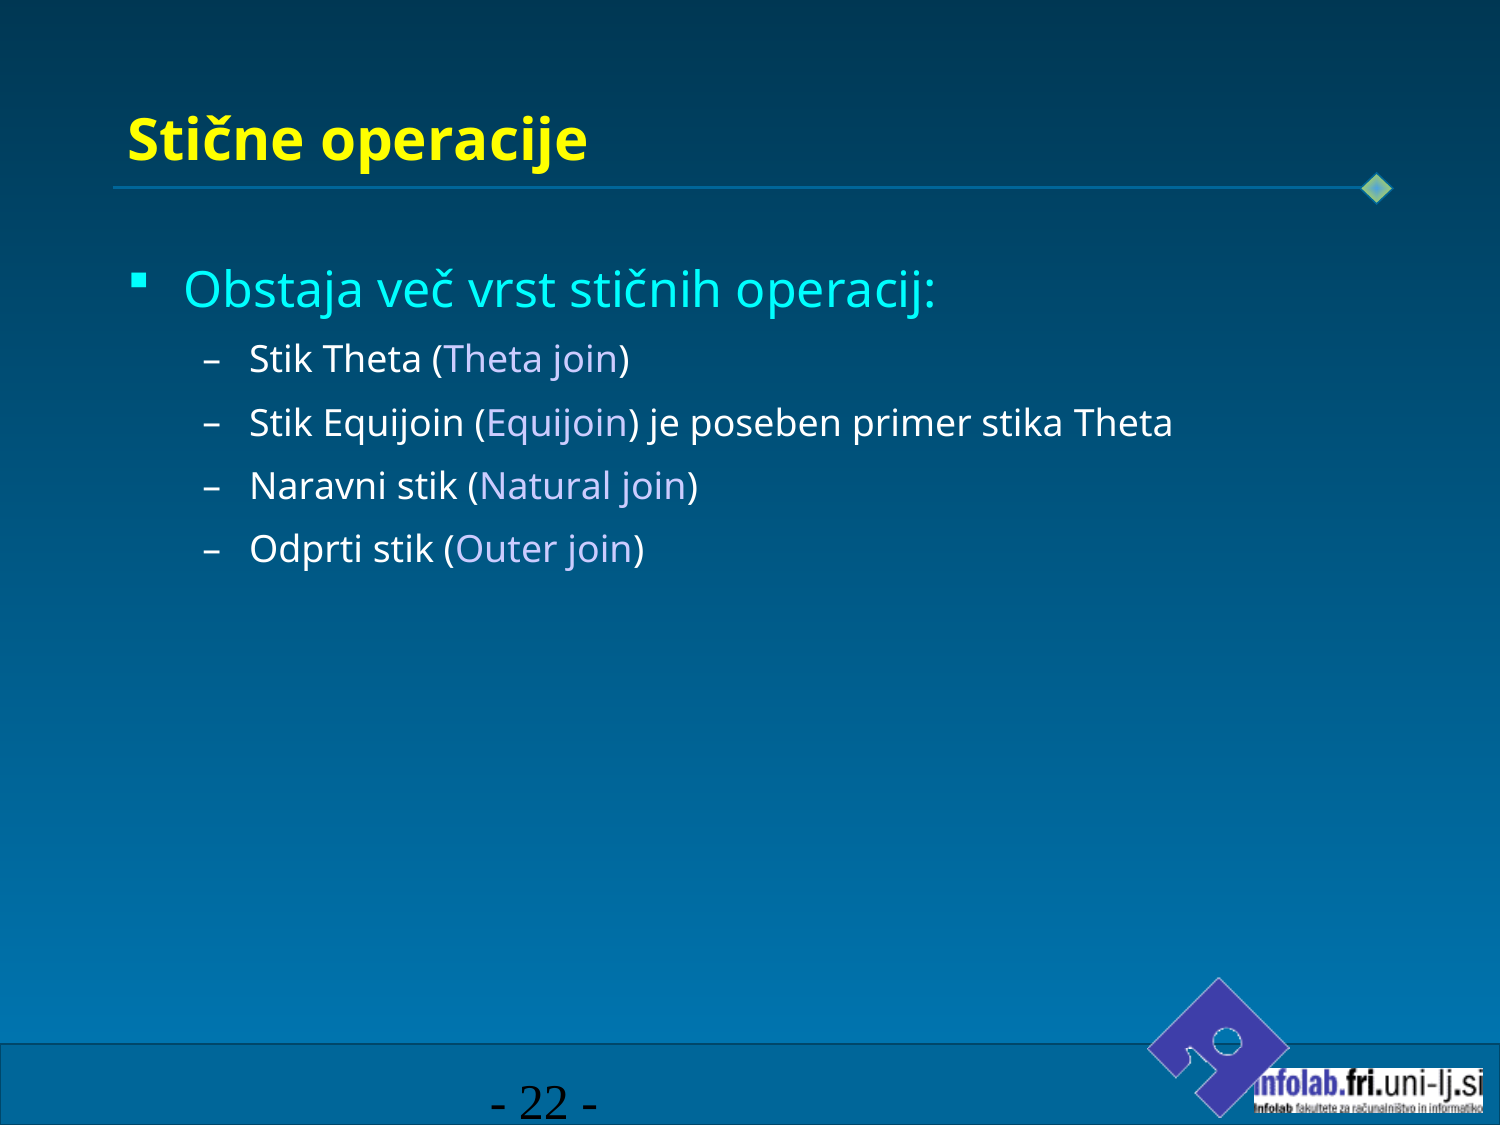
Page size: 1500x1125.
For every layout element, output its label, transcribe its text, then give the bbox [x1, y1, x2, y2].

picture [1149, 978, 1482, 1117]
title Stične operacije [112, 94, 1388, 181]
list Obstaja več vrst stičnih operacij: Stik Theta (Theta join) Stik Equijoin (Equijoin) je poseben primer stika Theta Naravni stik (Natural join) Odprti stik (Outer join) [112, 237, 1388, 963]
